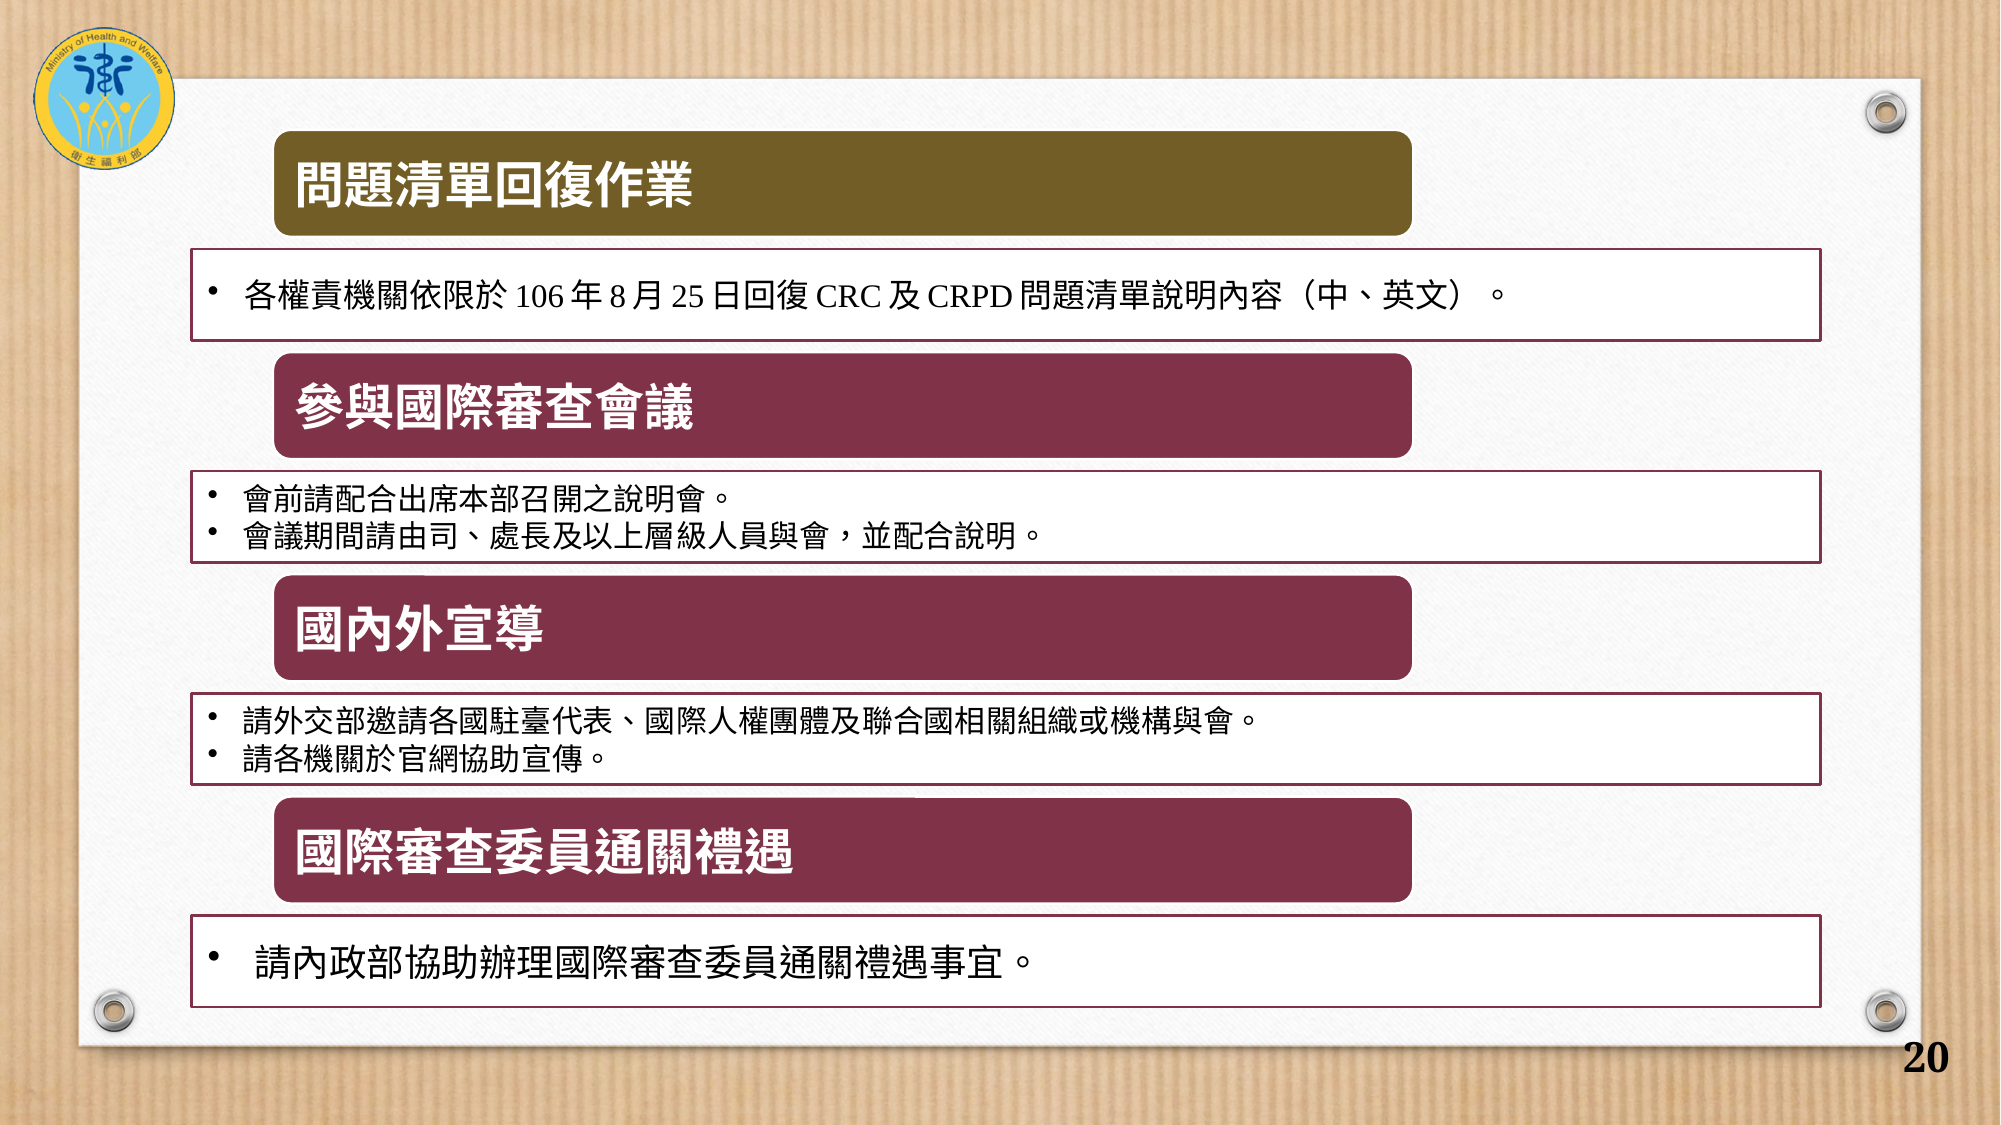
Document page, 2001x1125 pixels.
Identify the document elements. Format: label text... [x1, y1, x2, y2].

text_box 請內政部協助辦理國際審查委員通關禮遇事宜。 [191, 915, 1821, 1007]
slide_number <編號> [1875, 1036, 1965, 1083]
text_box 請外交部邀請各國駐臺代表、國際人權團體及聯合國相關組織或機構與會。 請各機關於官網協助宣傳。 [191, 693, 1821, 785]
text_box 國際審查委員通關禮遇 [272, 796, 1414, 904]
text_box 各權責機關依限於106年8月25日回復CRC及CRPD問題清單說明內容（中、英文）。 [191, 248, 1821, 341]
text_box 問題清單回復作業 [272, 129, 1414, 237]
picture [0, 0, 2001, 1125]
text_box 國內外宣導 [272, 574, 1414, 682]
text_box 參與國際審查會議 [272, 351, 1414, 460]
text_box 會前請配合出席本部召開之說明會。 會議期間請由司、處長及以上層級人員與會，並配合說明。 [191, 471, 1821, 563]
